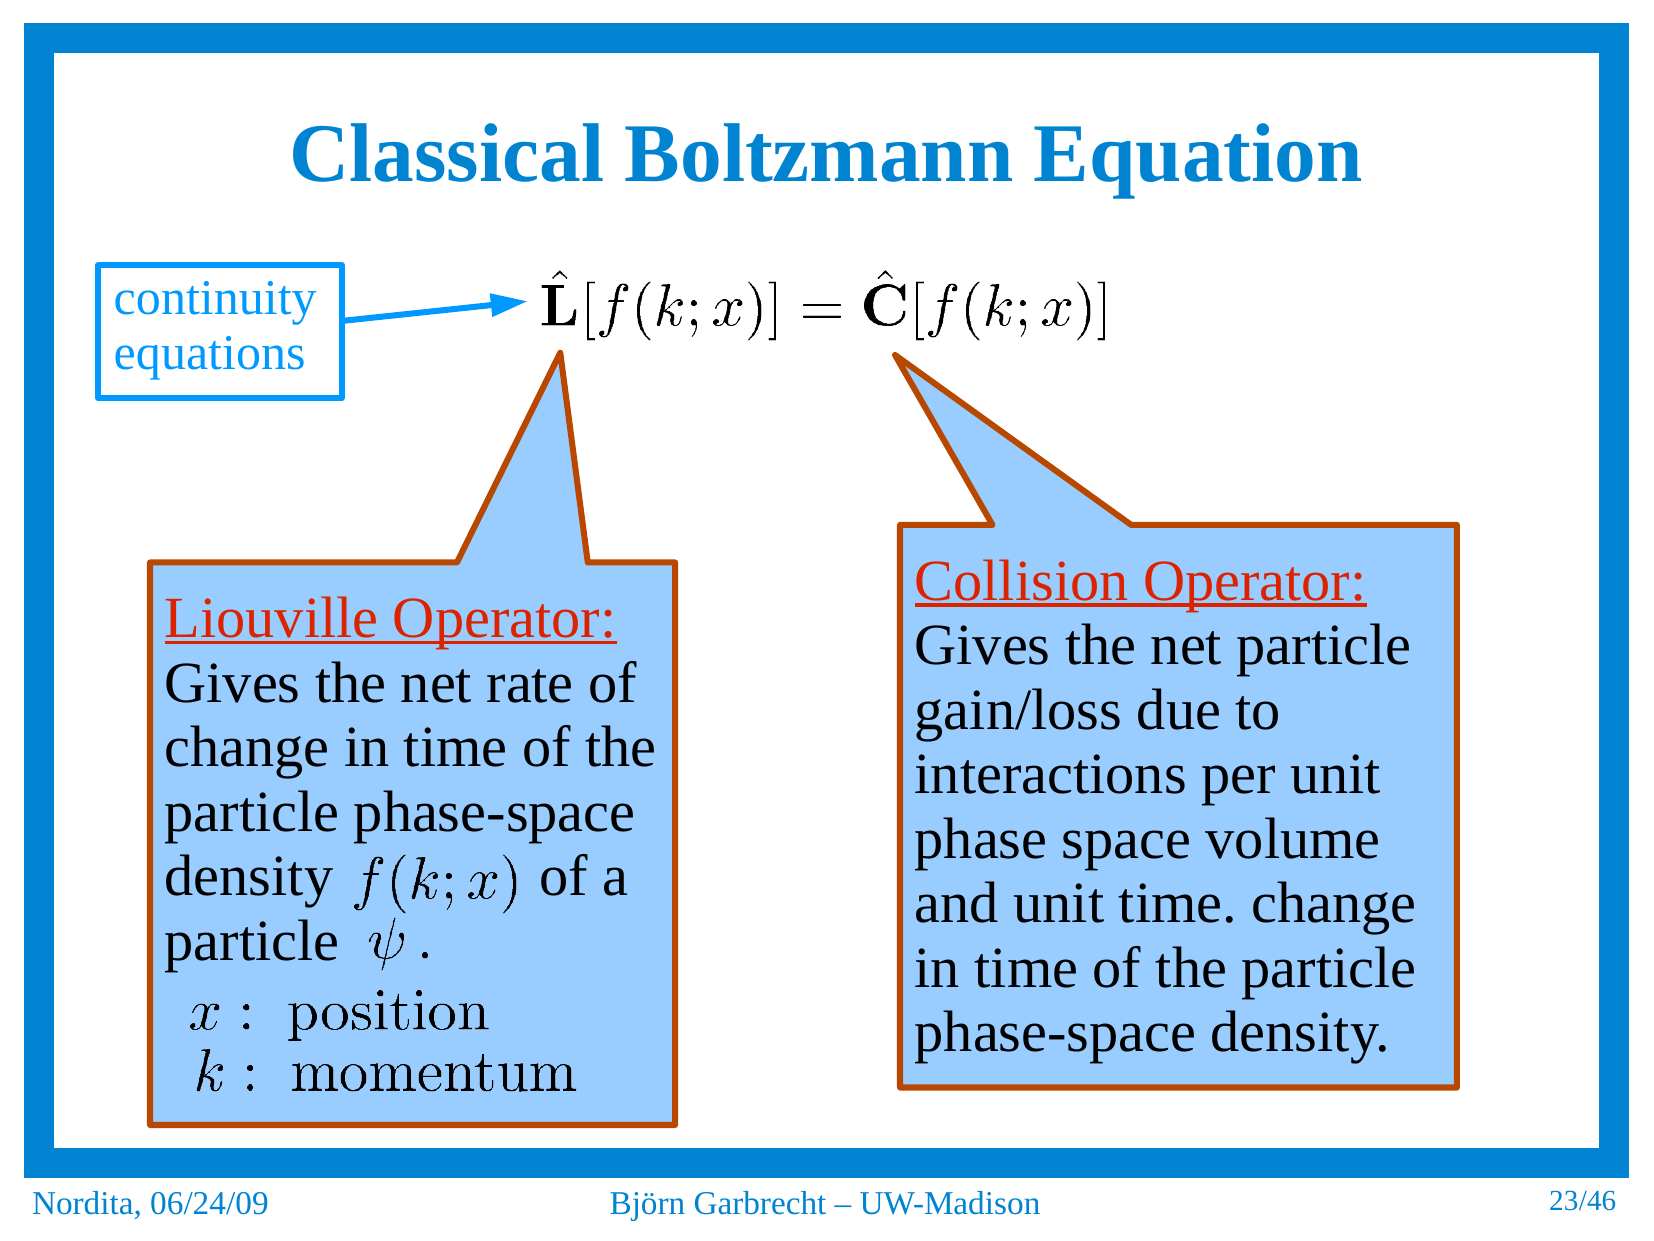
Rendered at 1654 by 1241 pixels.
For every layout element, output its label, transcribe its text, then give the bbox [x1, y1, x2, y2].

text_box continuity equations [101, 268, 339, 395]
picture [184, 984, 581, 1099]
picture [535, 262, 1118, 345]
text_box Liouville Operator: Gives the net rate of change in time of the particle phase-space density of a particle [150, 352, 676, 1126]
title Classical Boltzmann Equation [82, 49, 1571, 257]
text_box Collision Operator: Gives the net particle gain/loss due to interactions per unit phase space volume and unit time. change in time of the particle phase-space density. [895, 354, 1457, 1088]
picture [341, 847, 528, 978]
